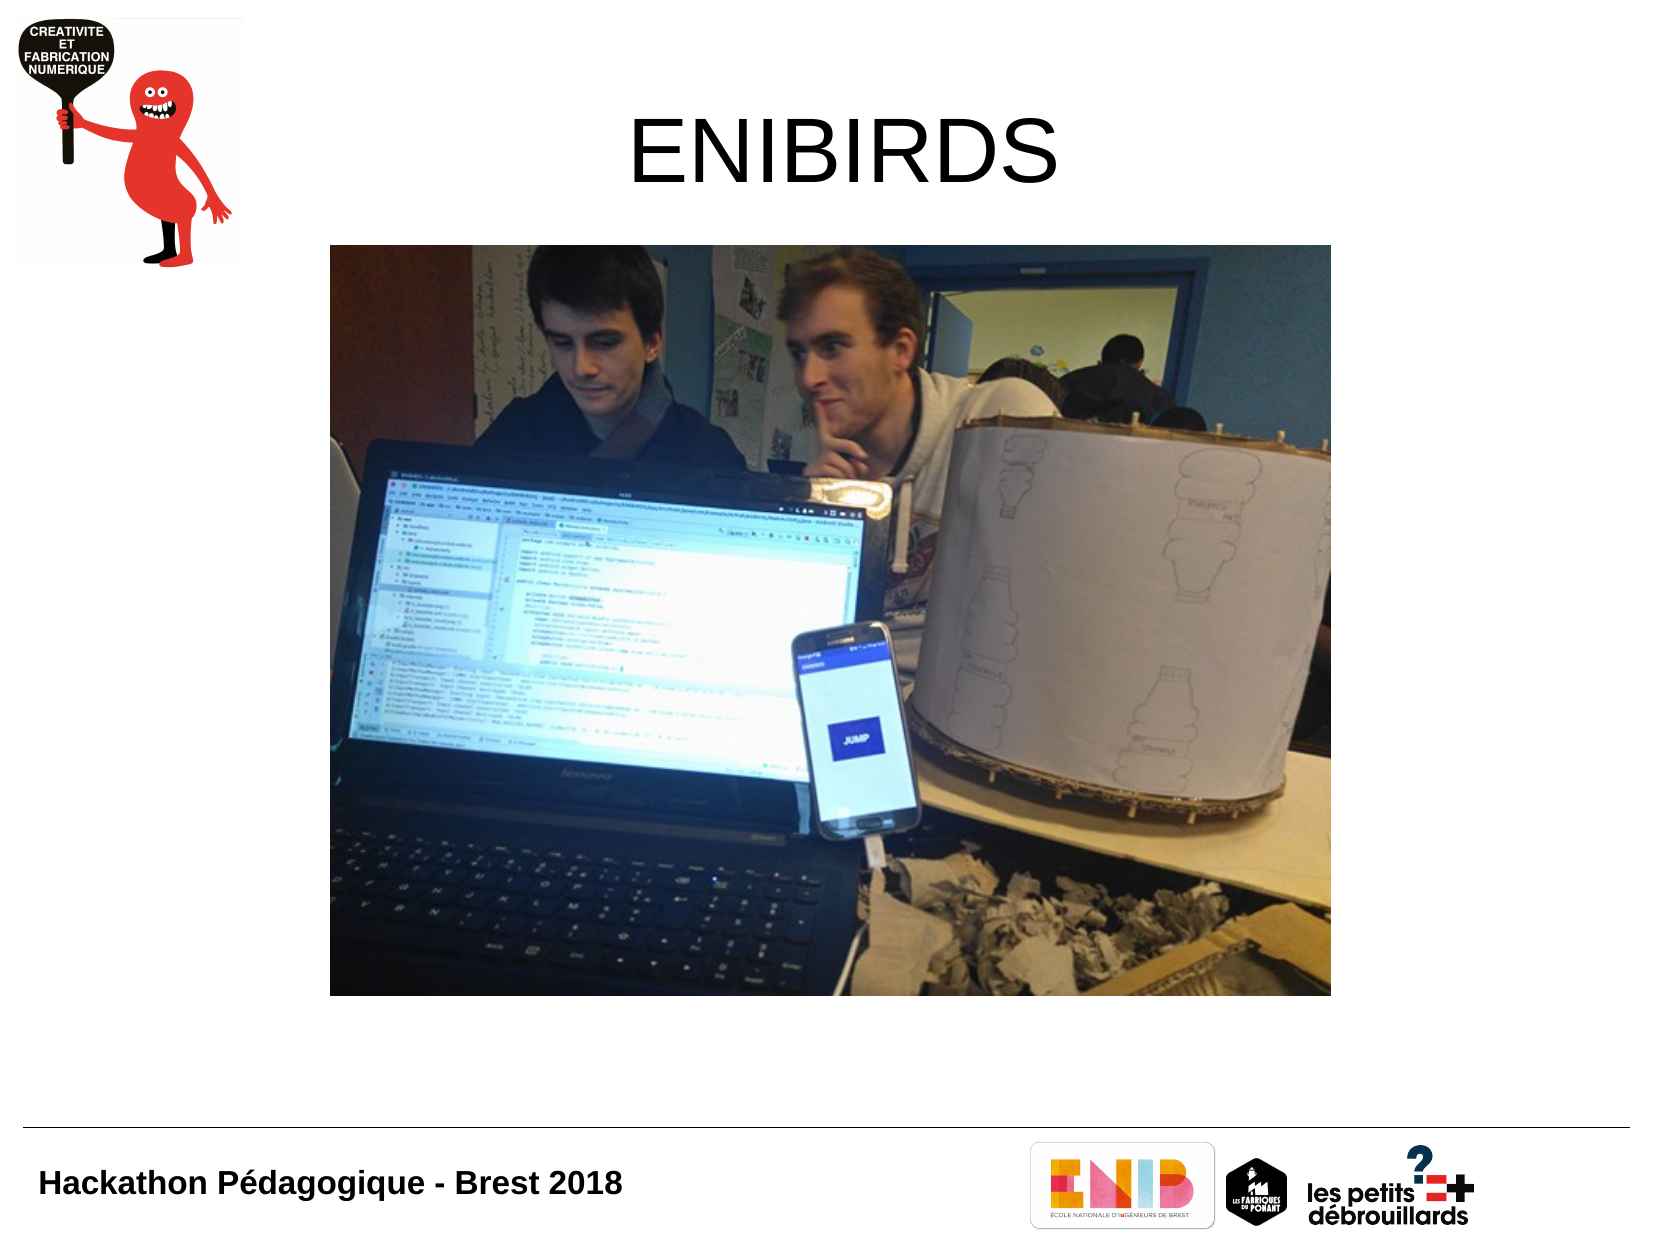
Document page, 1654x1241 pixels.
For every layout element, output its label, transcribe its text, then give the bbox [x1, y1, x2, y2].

picture [1015, 1127, 1287, 1241]
title ENIBIRDS [243, 47, 1512, 255]
picture [15, 18, 243, 269]
picture [1308, 1145, 1474, 1225]
picture [330, 245, 1331, 996]
text_box Hackathon Pédagogique - Brest 2018 [23, 1157, 945, 1210]
